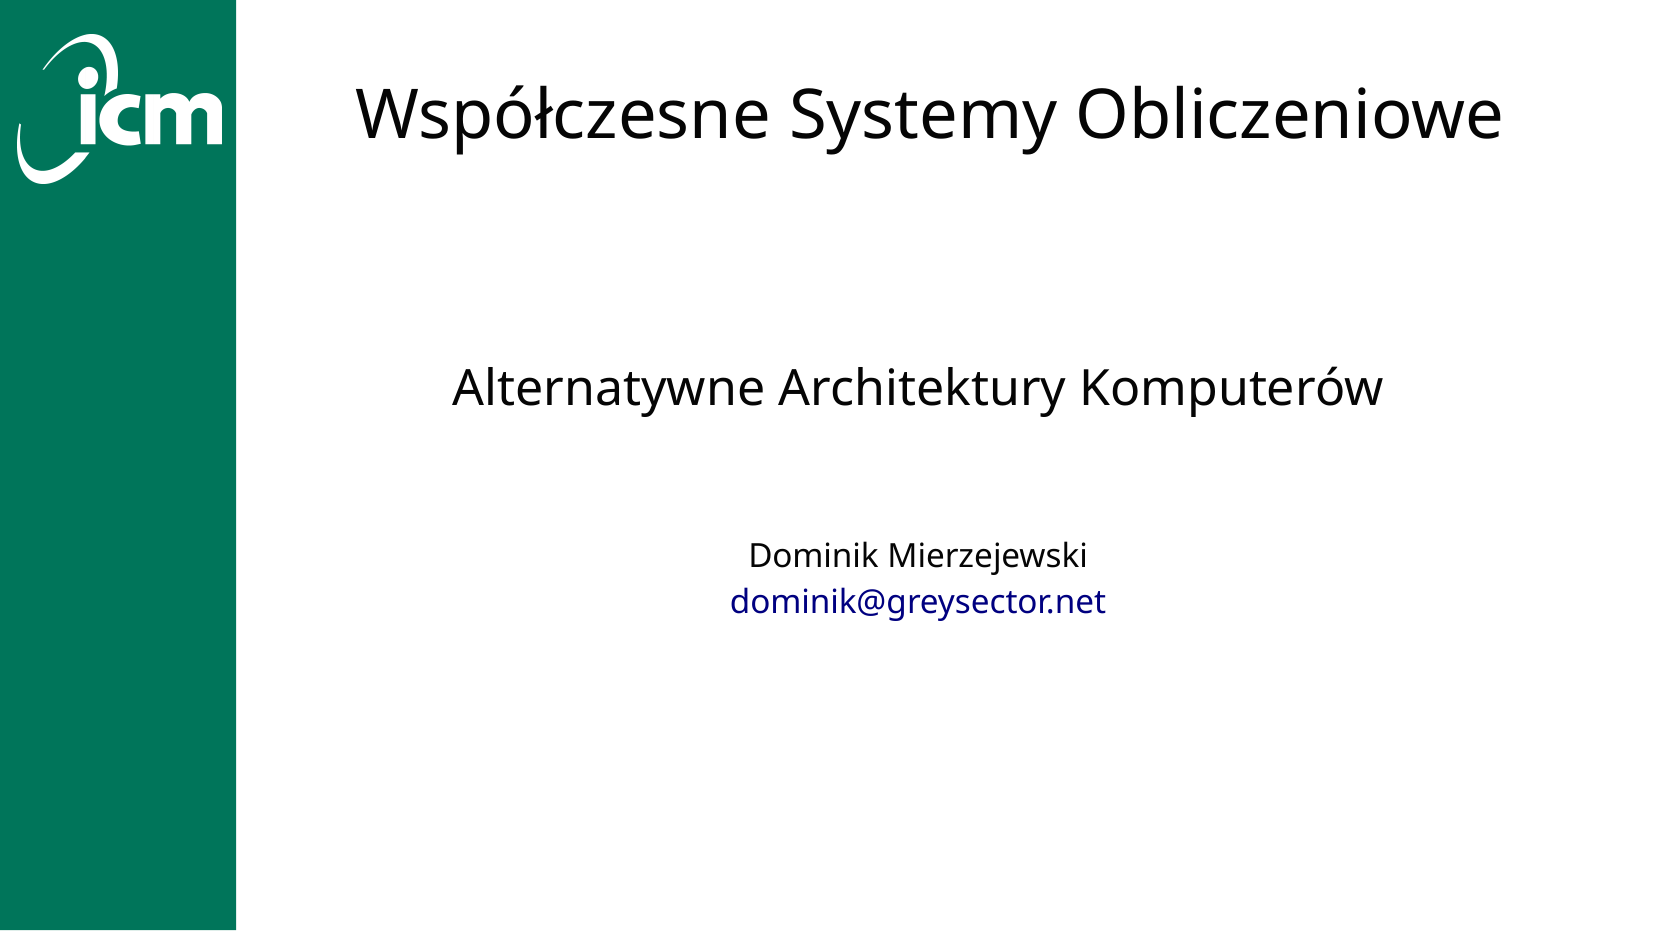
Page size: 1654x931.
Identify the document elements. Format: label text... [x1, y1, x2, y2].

title Współczesne Systemy Obliczeniowe [265, 35, 1595, 189]
picture [17, 34, 222, 184]
list Alternatywne Architektury Komputerów Dominik Mierzejewski dominik@greysector.net [265, 217, 1571, 758]
